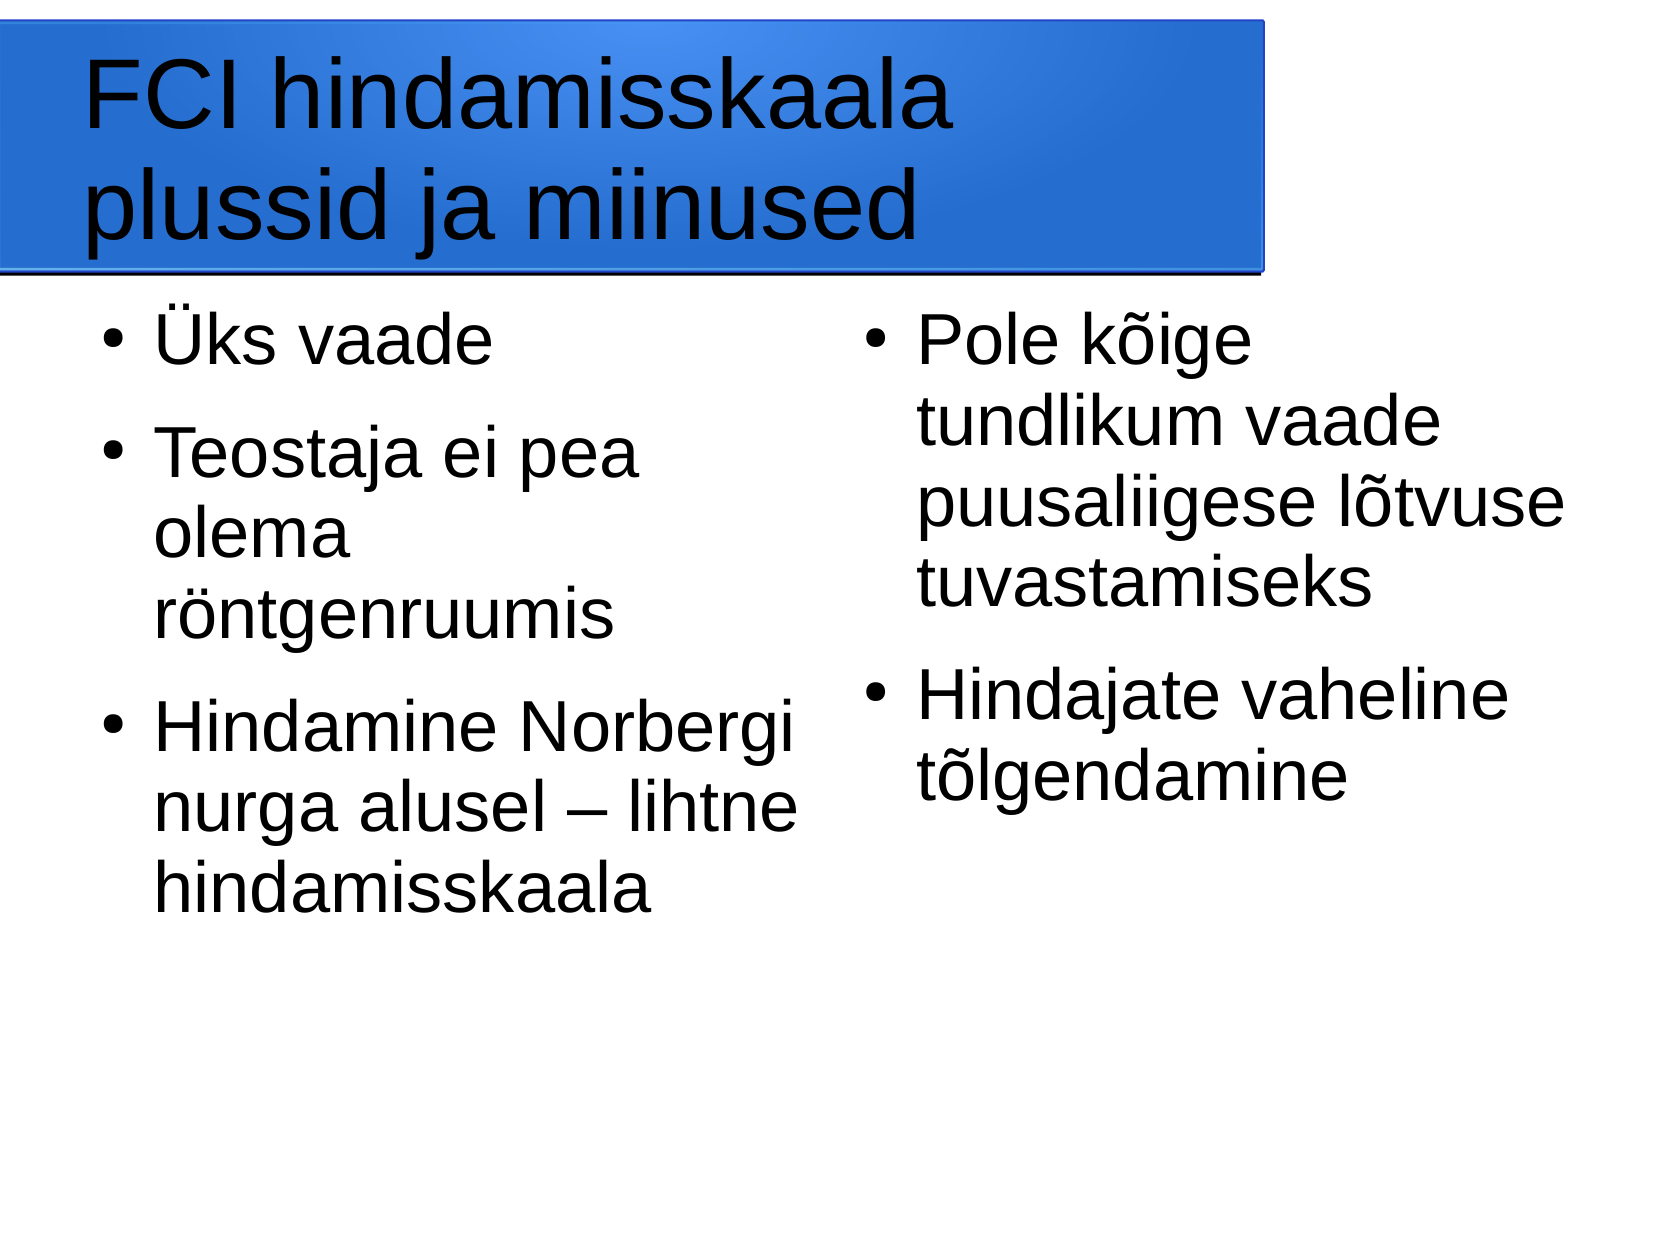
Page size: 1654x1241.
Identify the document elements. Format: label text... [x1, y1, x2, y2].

list Üks vaade Teostaja ei pea olema röntgenruumis Hindamine Norbergi nurga alusel – lihtne hindamisskaala [82, 299, 809, 1019]
title FCI hindamisskaala plussid ja miinused [82, 38, 1235, 261]
list Pole kõige tundlikum vaade puusaliigese lõtvuse tuvastamiseks Hindajate vaheline tõlgendamine [845, 299, 1572, 1019]
